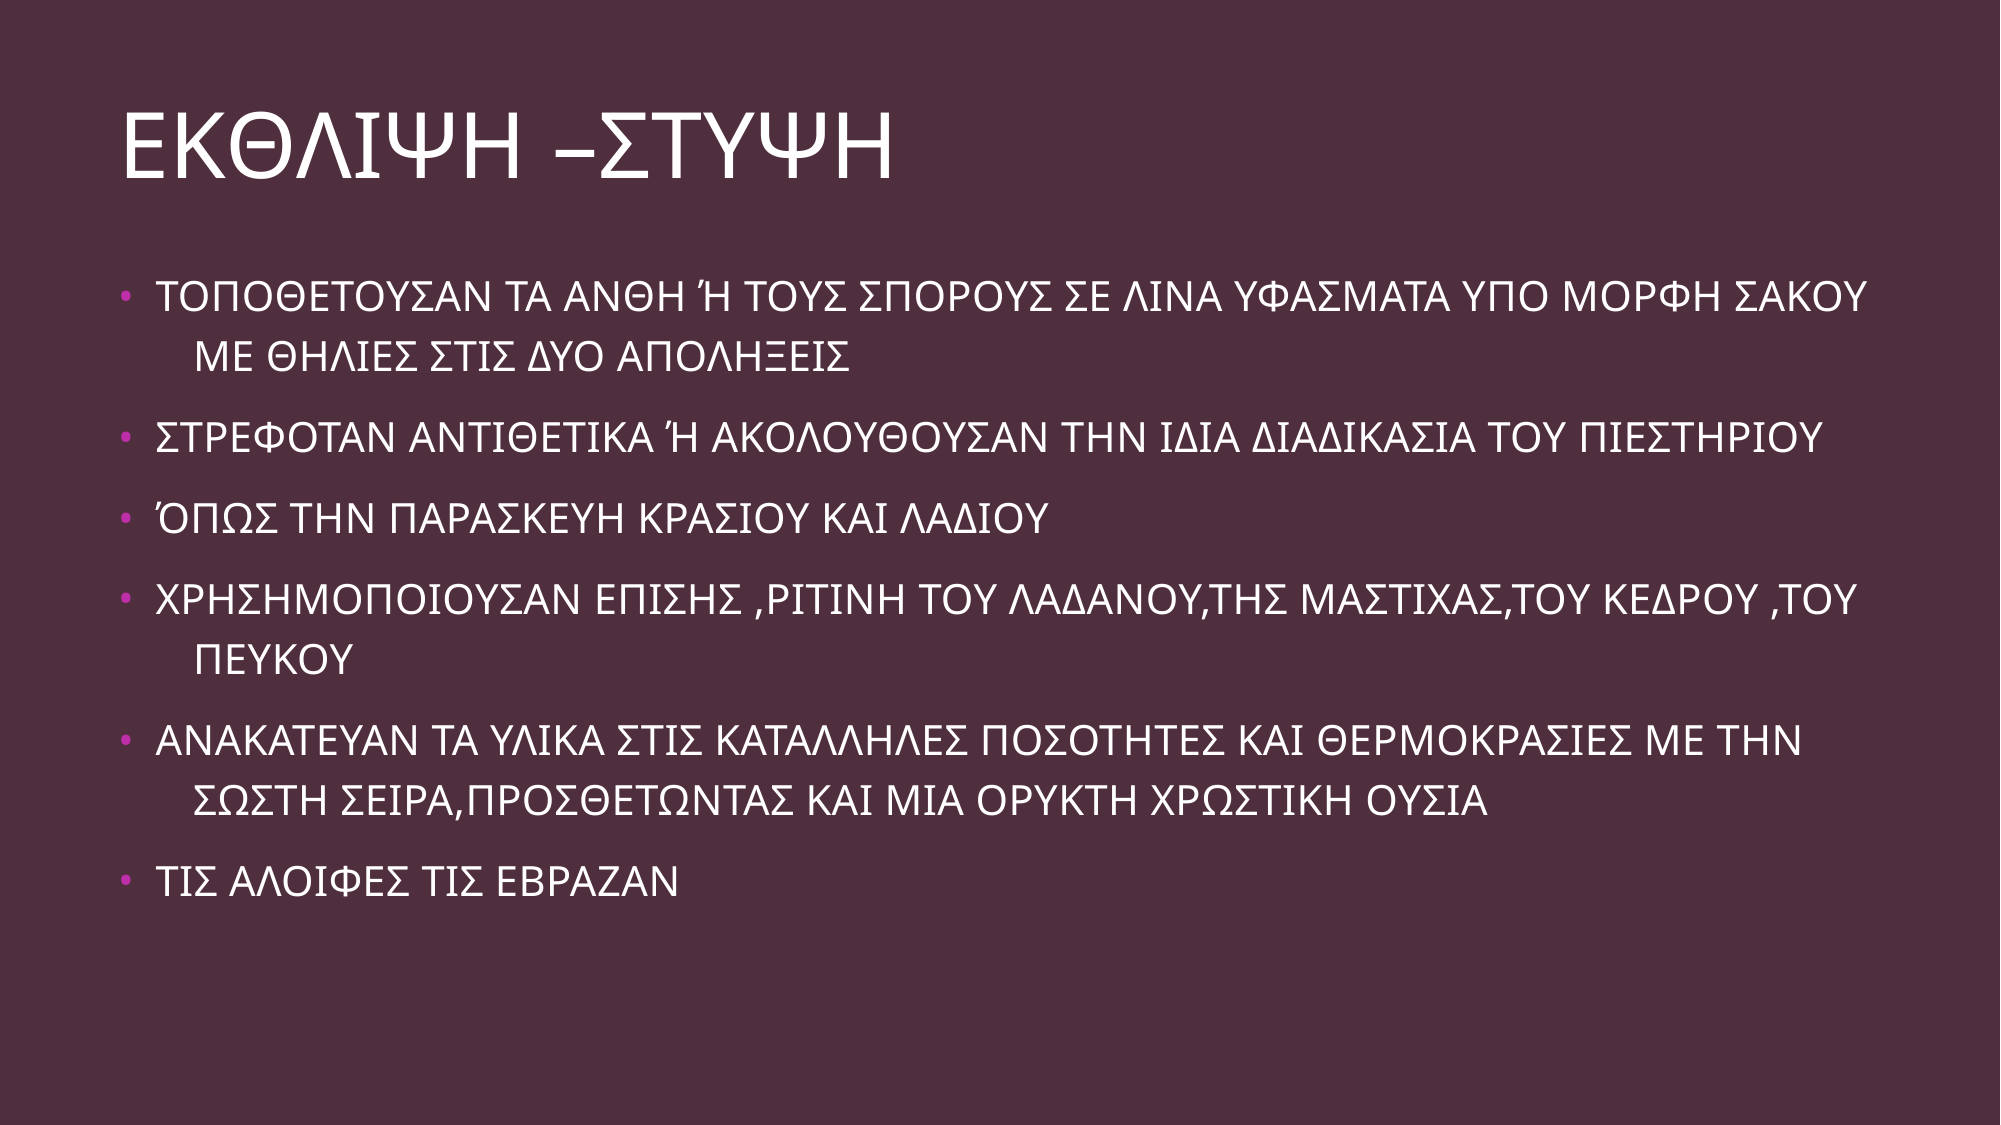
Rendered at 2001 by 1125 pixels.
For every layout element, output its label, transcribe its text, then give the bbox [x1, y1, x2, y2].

title ΕΚΘΛΙΨΗ –ΣΤΥΨΗ [118, 101, 1089, 259]
list ΤΟΠΟΘΕΤΟΥΣΑΝ ΤΑ ΑΝΘΗ Ή ΤΟΥΣ ΣΠΟΡΟΥΣ ΣΕ ΛΙΝΑ ΥΦΑΣΜΑΤΑ ΥΠΟ ΜΟΡΦΗ ΣΑΚΟΥ ΜΕ ΘΗΛΙΕΣ ΣΤΙΣ ΔΥΟ ΑΠΟΛΗΞΕΙΣ ΣΤΡΕΦΟΤΑΝ ΑΝΤΙΘΕΤΙΚΑ Ή ΑΚΟΛΟΥΘΟΥΣΑΝ ΤΗΝ ΙΔΙΑ ΔΙΑΔΙΚΑΣΙΑ ΤΟΥ ΠΙΕΣΤΗΡΙΟΥ ΌΠΩΣ ΤΗΝ ΠΑΡΑΣΚΕΥΗ ΚΡΑΣΙΟΥ ΚΑΙ ΛΑΔΙΟΥ ΧΡΗΣΗΜΟΠΟΙΟΥΣΑΝ ΕΠΙΣΗΣ ,ΡΙΤΙΝΗ ΤΟΥ ΛΑΔΑΝΟΥ,ΤΗΣ ΜΑΣΤΙΧΑΣ,ΤΟΥ ΚΕΔΡΟΥ ,ΤΟΥ ΠΕΥΚΟΥ ΑΝΑΚΑΤΕΥΑΝ ΤΑ ΥΛΙΚΑ ΣΤΙΣ ΚΑΤΑΛΛΗΛΕΣ ΠΟΣΟΤΗΤΕΣ ΚΑΙ ΘΕΡΜΟΚΡΑΣΙΕΣ ΜΕ ΤΗΝ ΣΩΣΤΗ ΣΕΙΡΑ,ΠΡΟΣΘΕΤΩΝΤΑΣ ΚΑΙ ΜΙΑ ΟΡΥΚΤΗ ΧΡΩΣΤΙΚΗ ΟΥΣΙΑ ΤΙΣ ΑΛΟΙΦΕΣ ΤΙΣ ΕΒΡΑΖΑΝ [118, 259, 1879, 947]
